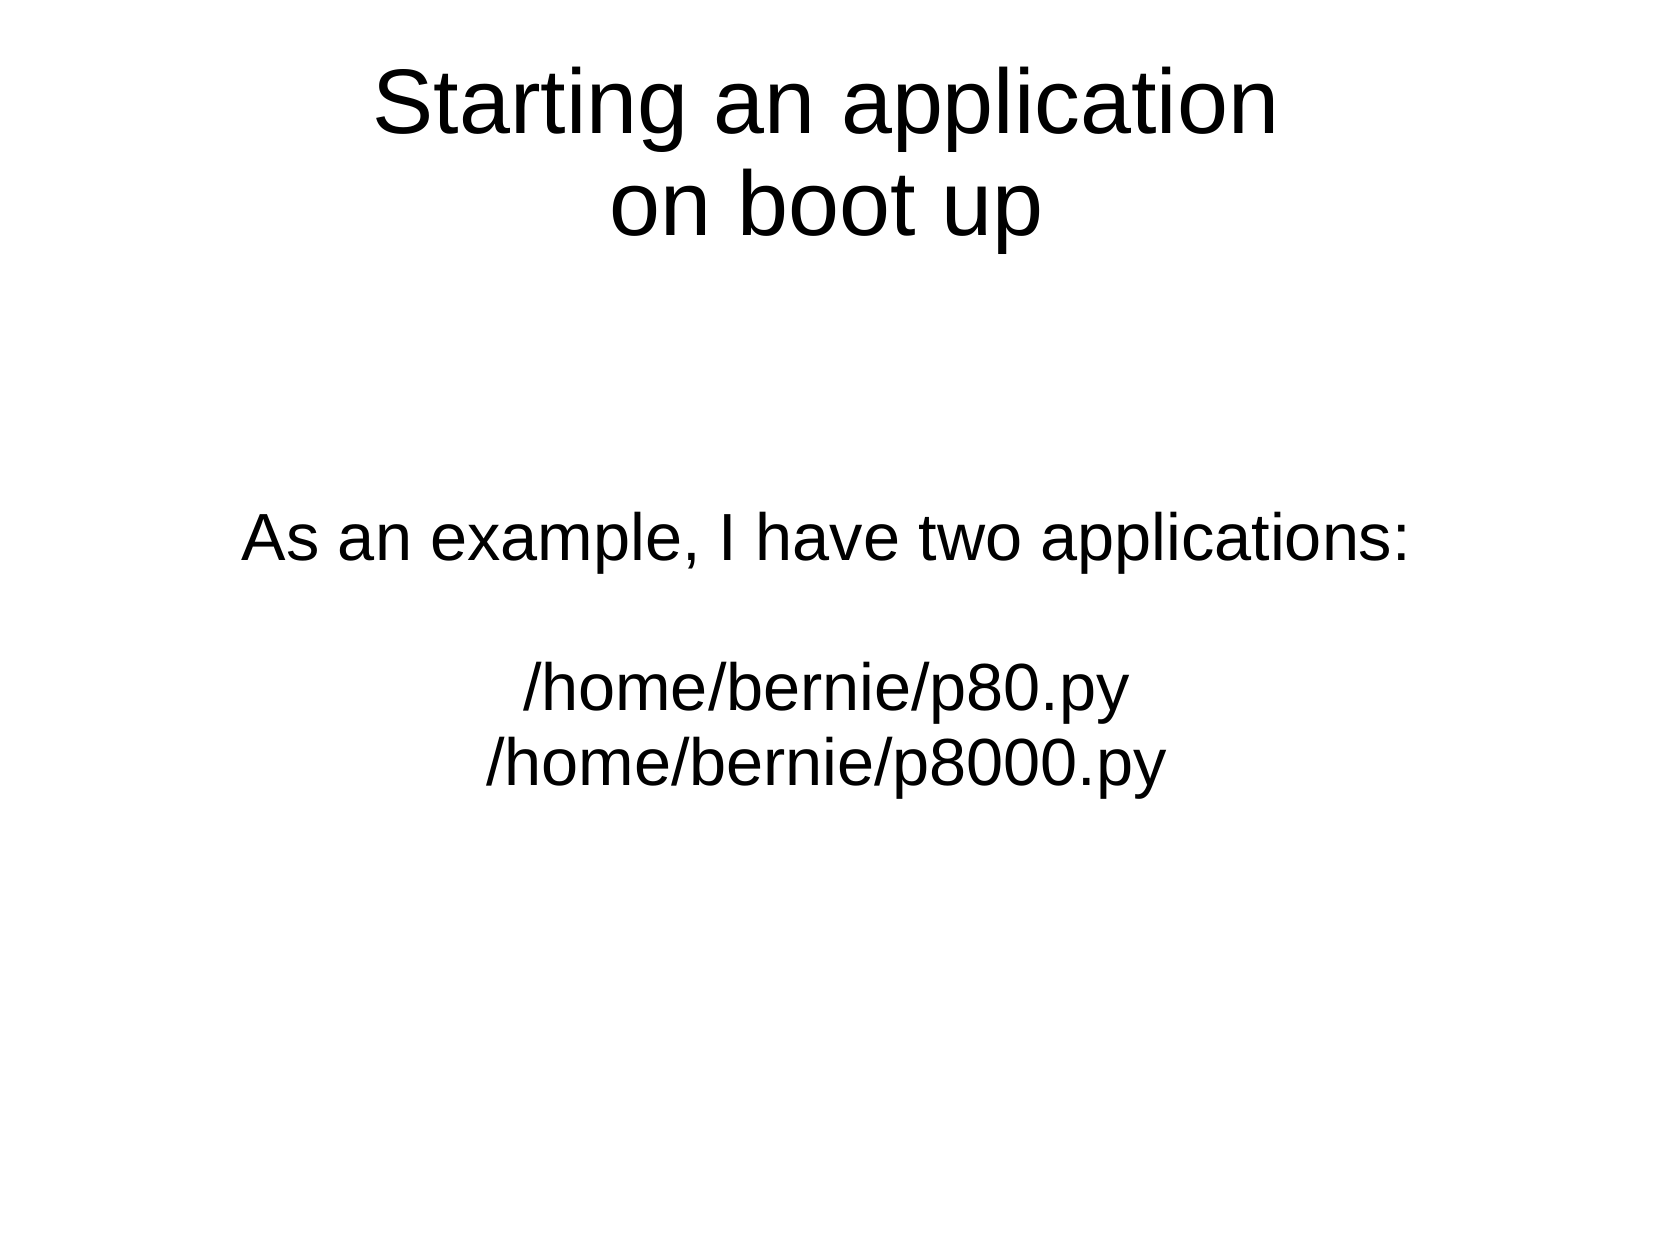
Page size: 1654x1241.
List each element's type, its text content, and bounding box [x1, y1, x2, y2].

subtitle As an example, I have two applications: /home/bernie/p80.py /home/bernie/p8000.py [82, 290, 1571, 1010]
title Starting an application on boot up [82, 49, 1571, 257]
